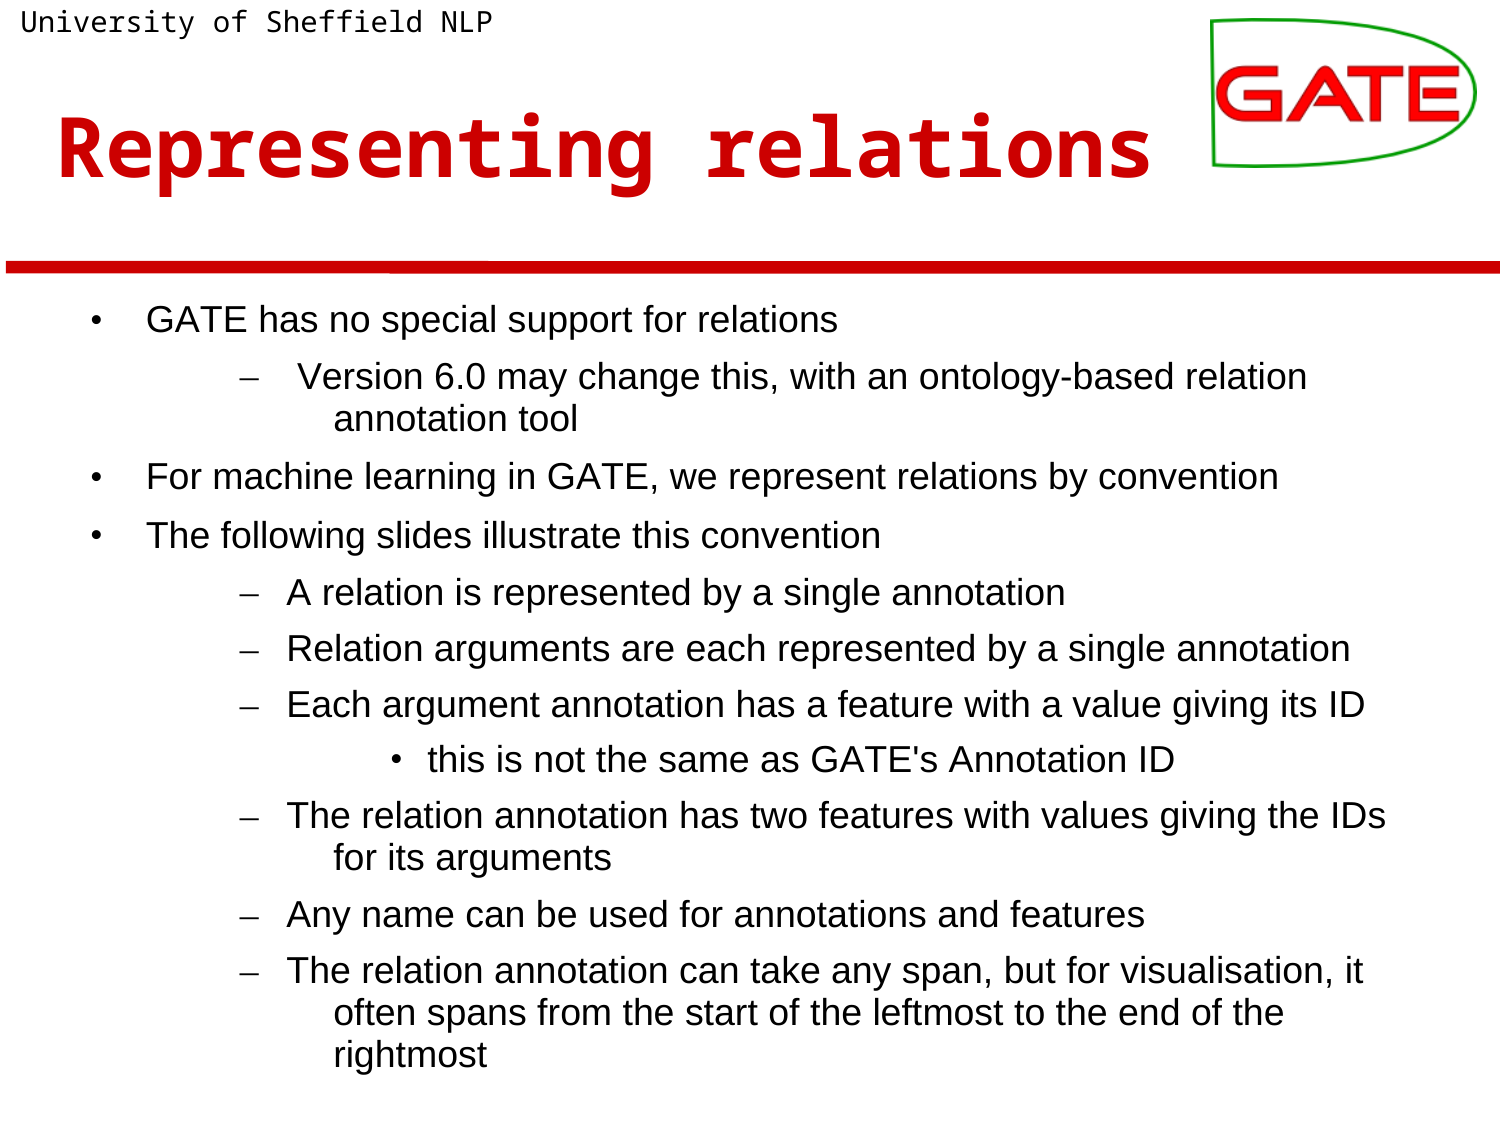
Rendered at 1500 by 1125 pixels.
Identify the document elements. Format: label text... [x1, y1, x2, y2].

list GATE has no special support for relations Version 6.0 may change this, with an ontology-based relation annotation tool For machine learning in GATE, we represent relations by convention The following slides illustrate this convention A relation is represented by a single annotation Relation arguments are each represented by a single annotation Each argument annotation has a feature with a value giving its ID this is not the same as GATE's Annotation ID The relation annotation has two features with values giving the IDs for its arguments Any name can be used for annotations and features The relation annotation can take any span, but for visualisation, it often spans from the start of the leftmost to the end of the rightmost [74, 290, 1425, 1034]
picture [1210, 18, 1477, 168]
title Representing relations [41, 37, 1391, 254]
